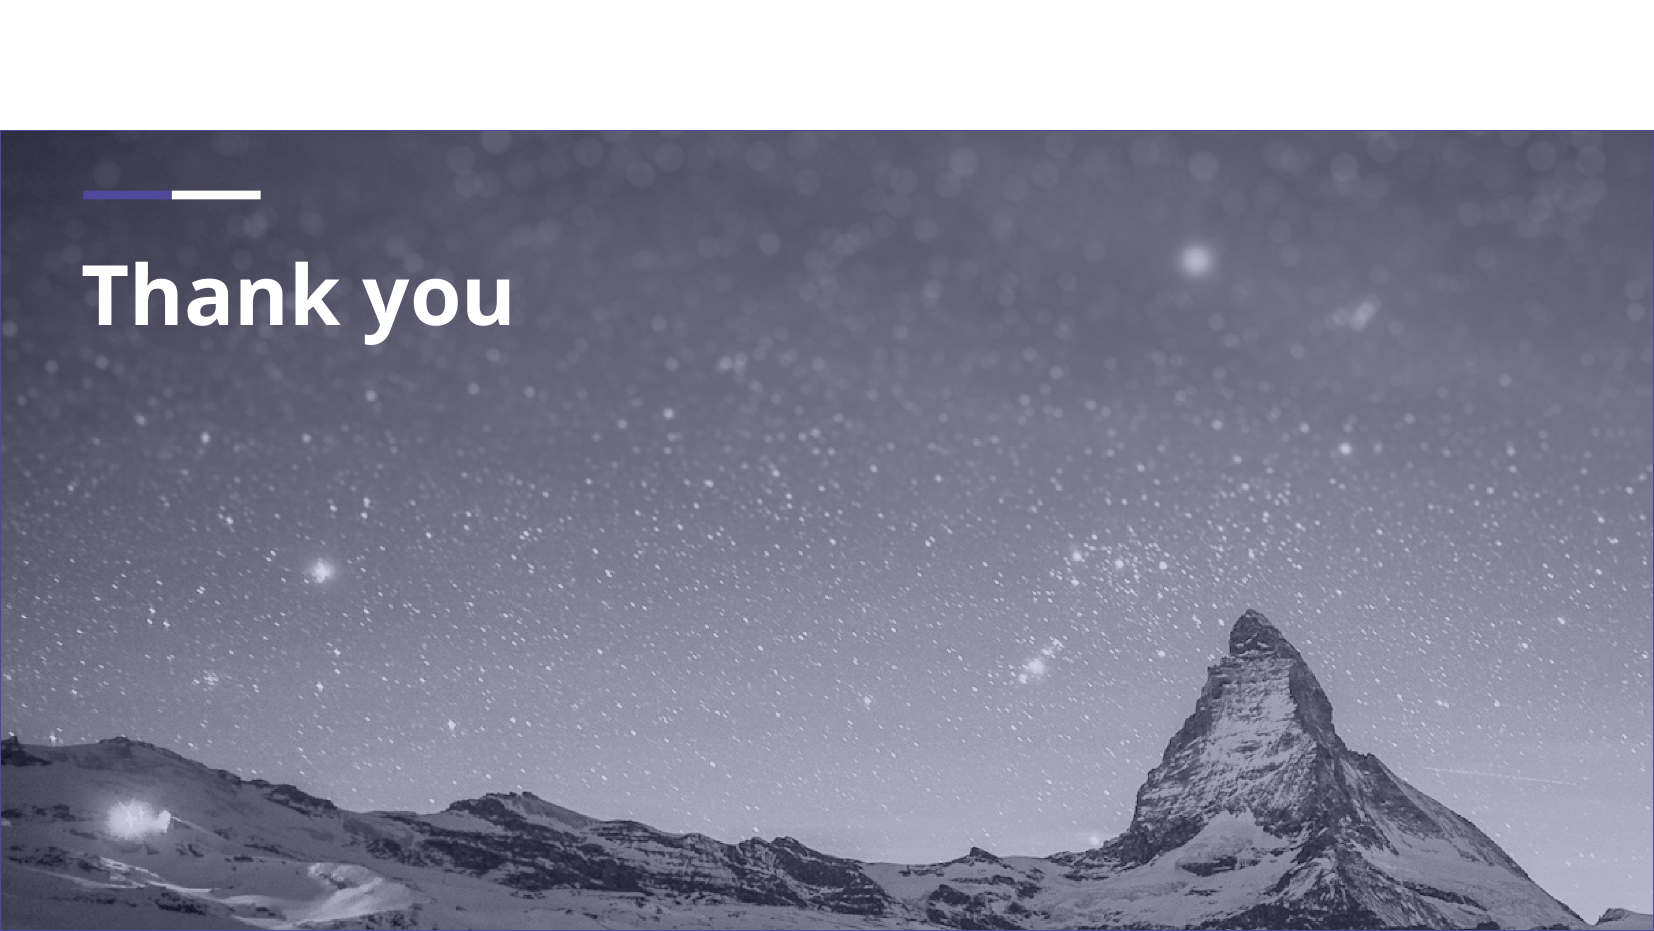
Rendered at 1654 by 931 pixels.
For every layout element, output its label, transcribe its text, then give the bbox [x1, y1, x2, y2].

text_box [0, 130, 1654, 931]
text_box Thank you [67, 229, 1013, 455]
